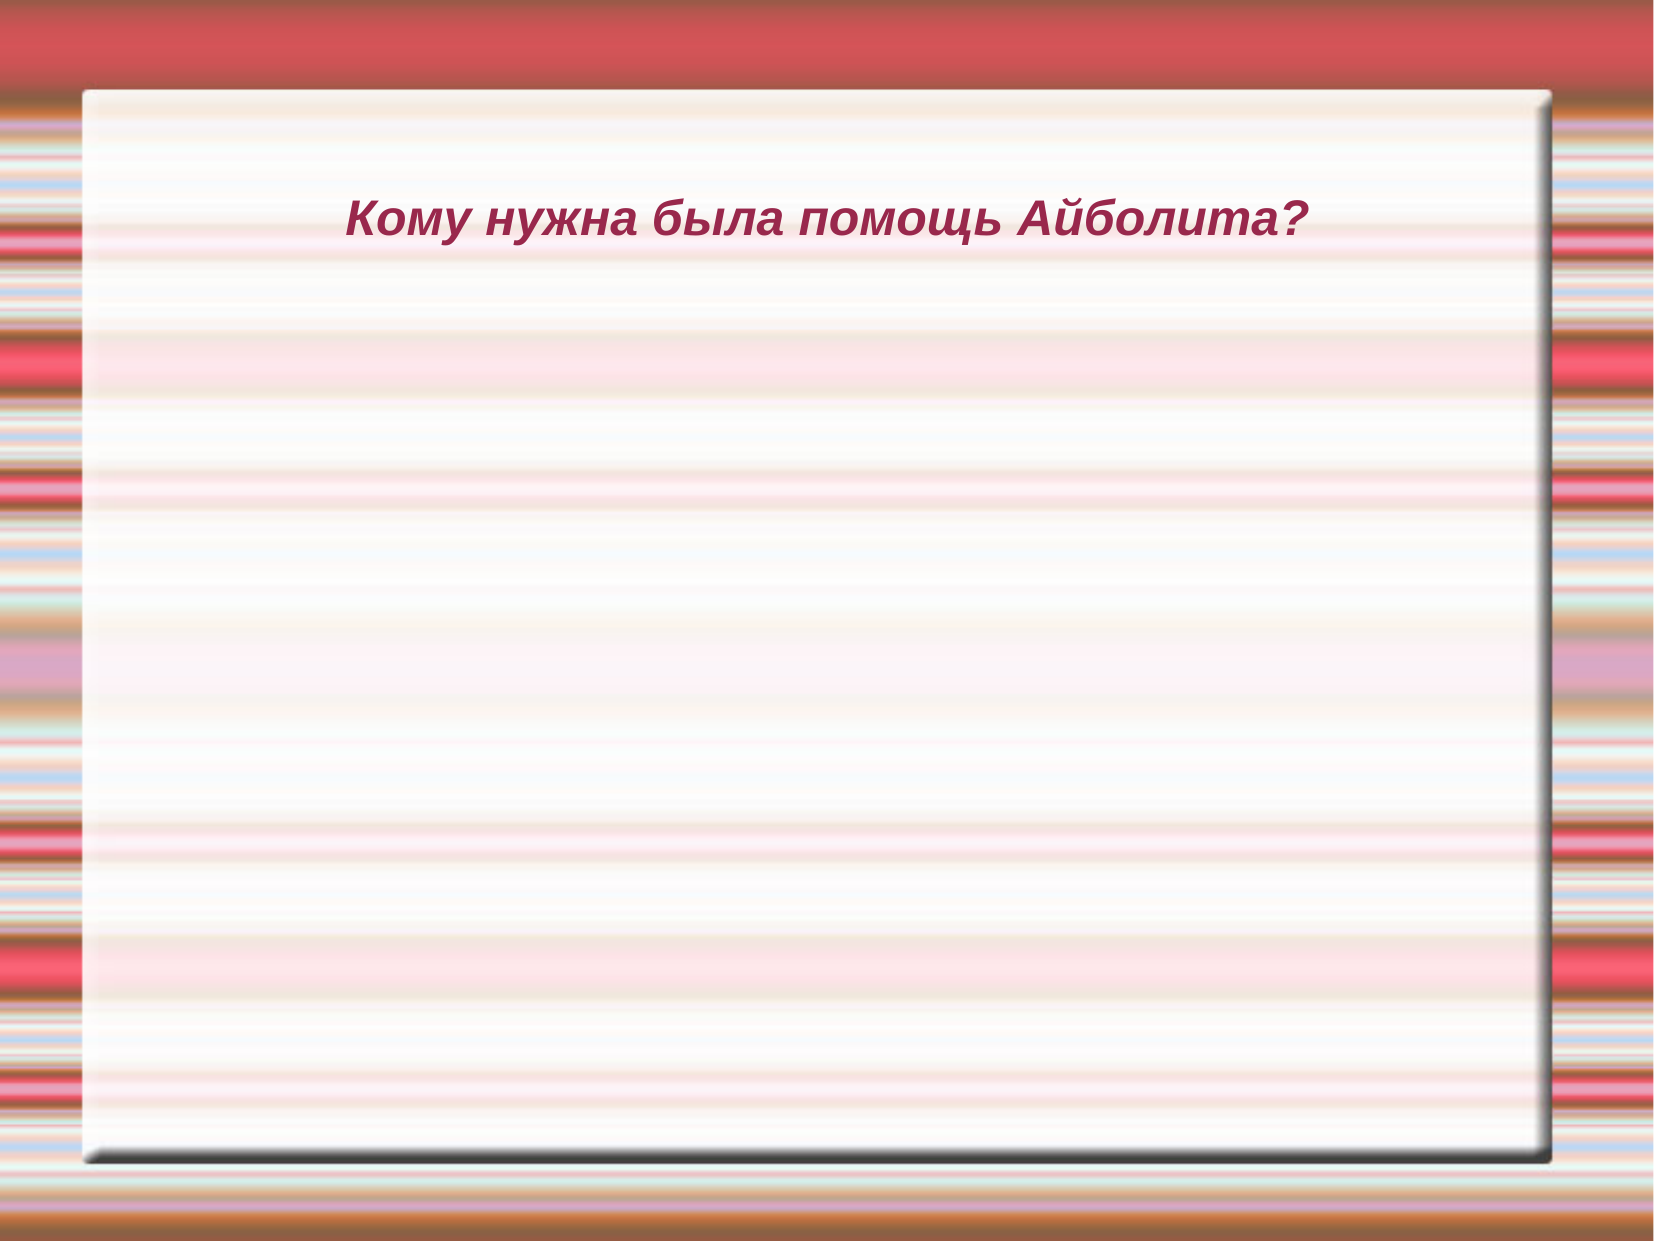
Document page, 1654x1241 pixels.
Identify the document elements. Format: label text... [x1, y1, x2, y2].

picture [0, 0, 1654, 1241]
title Кому нужна была помощь Айболита? [121, 114, 1534, 322]
